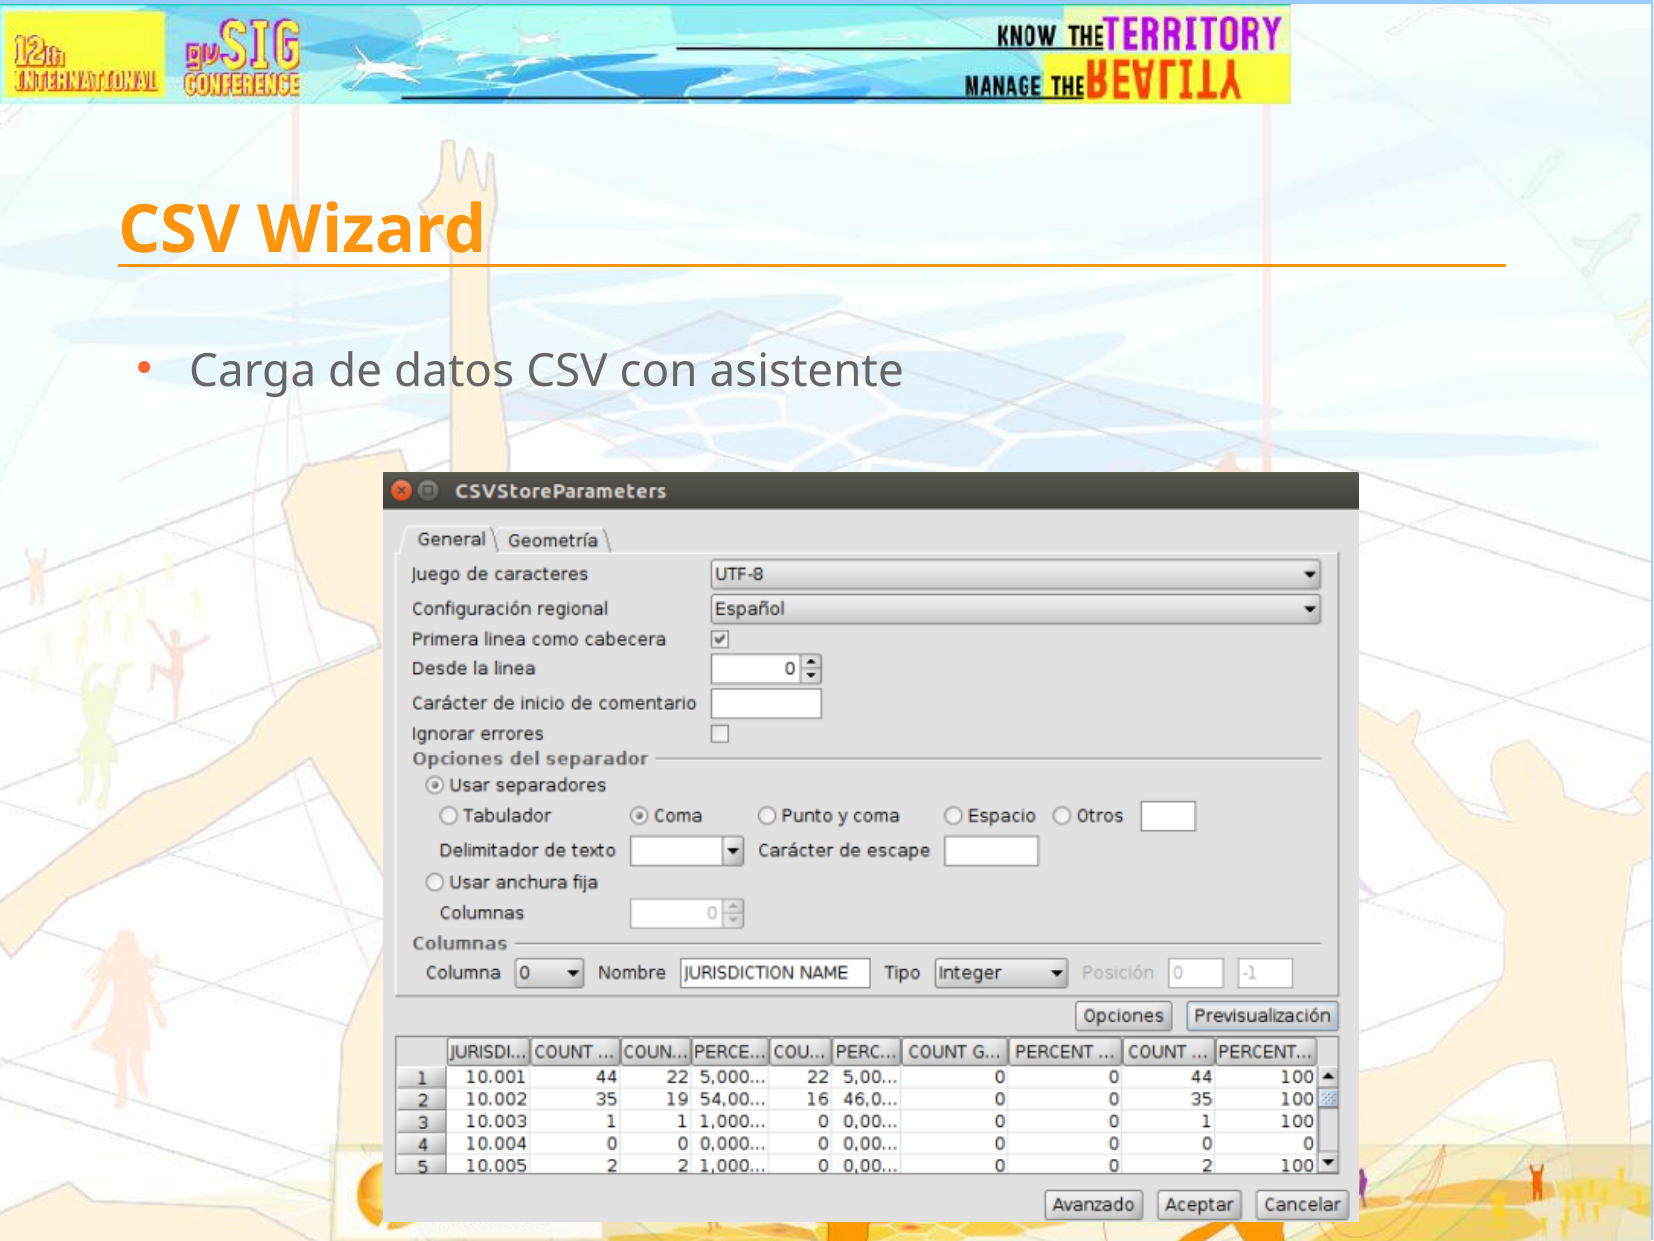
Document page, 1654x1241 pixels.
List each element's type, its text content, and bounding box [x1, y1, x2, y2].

title CSV Wizard [118, 177, 1607, 276]
picture [0, 4, 1652, 1241]
list Carga de datos CSV con asistente [118, 259, 1506, 1050]
